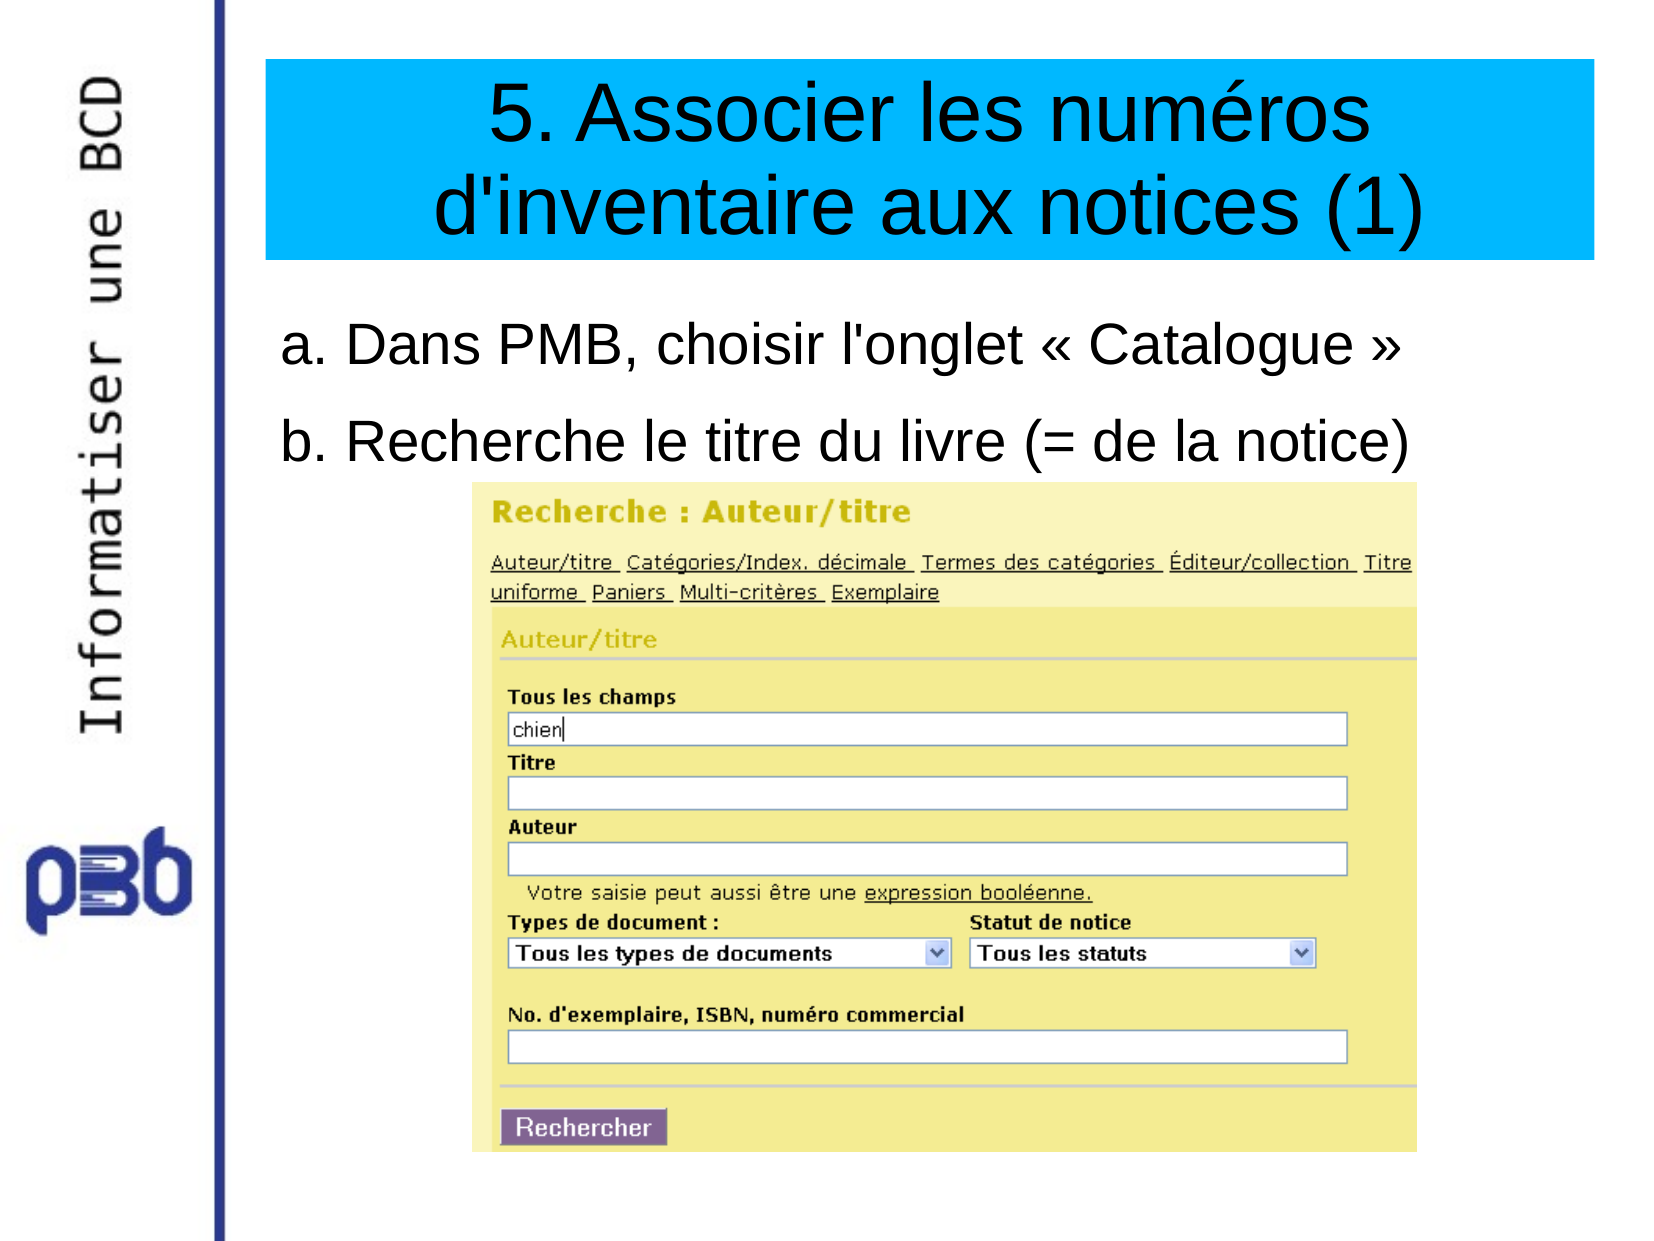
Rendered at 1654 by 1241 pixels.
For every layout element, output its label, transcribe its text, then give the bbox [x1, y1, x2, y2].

text_box 5. Associer les numéros d'inventaire aux notices (1) [265, 59, 1595, 260]
picture [0, 0, 1654, 1241]
text_box a. Dans PMB, choisir l'onglet « Catalogue » b. Recherche le titre du livre (= de la notice) [265, 271, 1595, 473]
